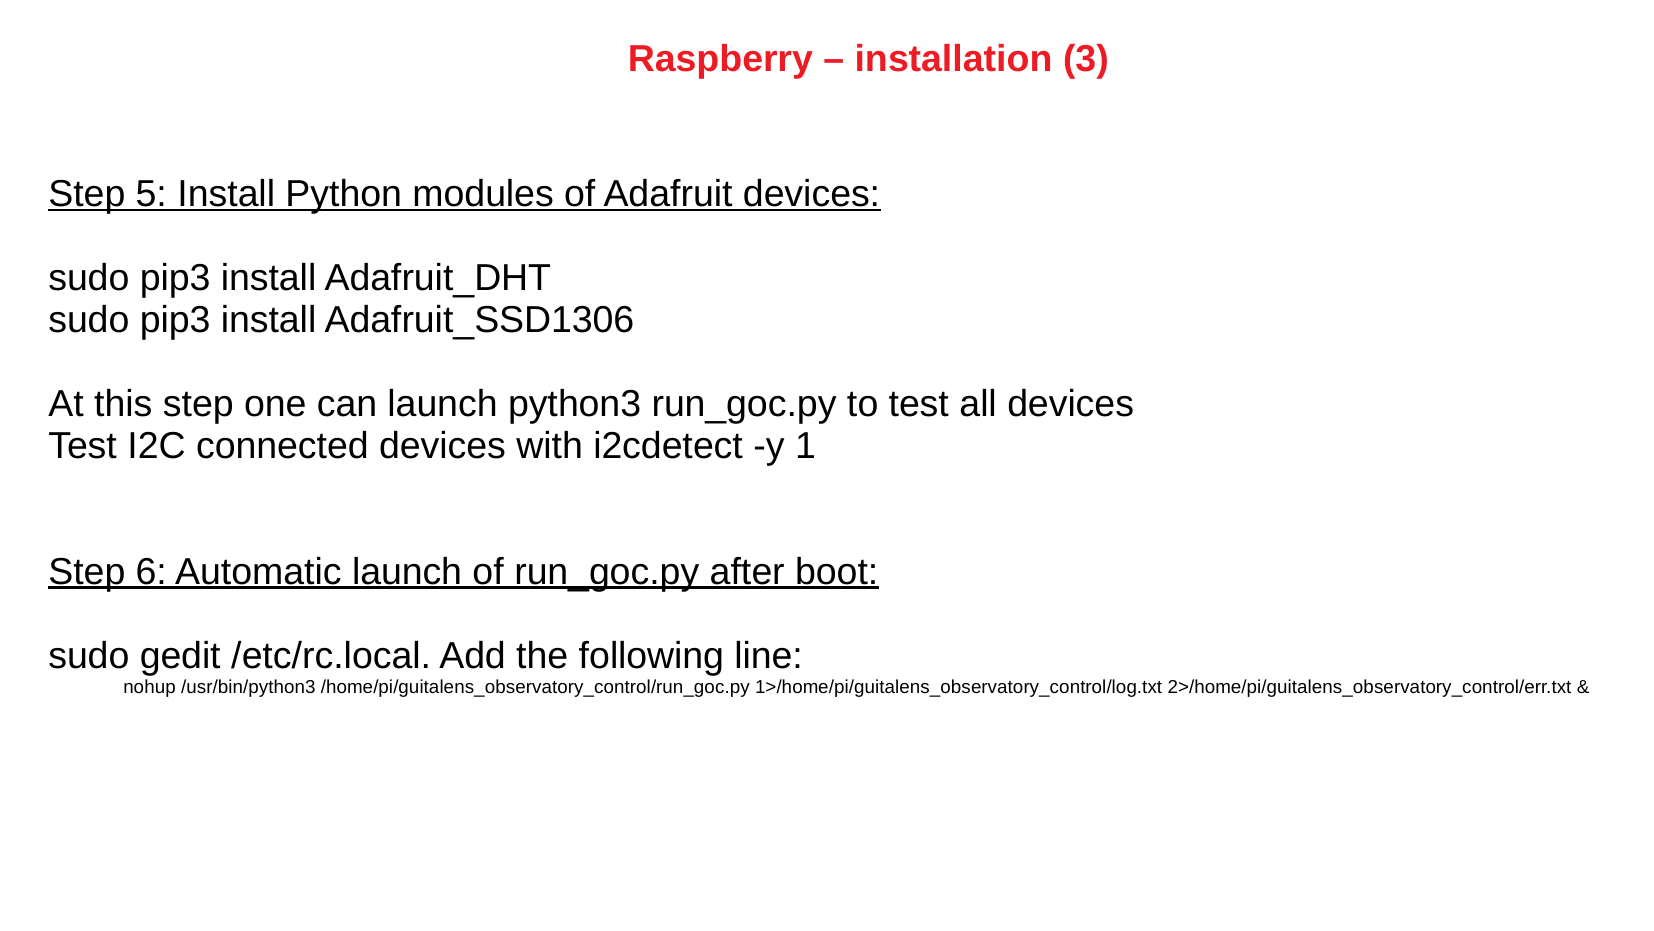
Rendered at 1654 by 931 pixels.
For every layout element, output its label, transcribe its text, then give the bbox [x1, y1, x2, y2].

text_box Raspberry – installation (3) [613, 30, 1124, 91]
text_box Step 5: Install Python modules of Adafruit devices: sudo pip3 install Adafruit_DHT sudo pip3 install Adafruit_SSD1306 At this step one can launch python3 run_goc.py to test all devices Test I2C connected devices with i2cdetect -y 1 Step 6: Automatic launch of run_goc.py after boot: sudo gedit /etc/rc.local. Add the following line: nohup /usr/bin/python3 /home/pi/guitalens_observatory_control/run_goc.py 1>/home/pi/guitalens_observatory_control/log.txt 2>/home/pi/guitalens_observatory_control/err.txt & [33, 165, 1604, 726]
